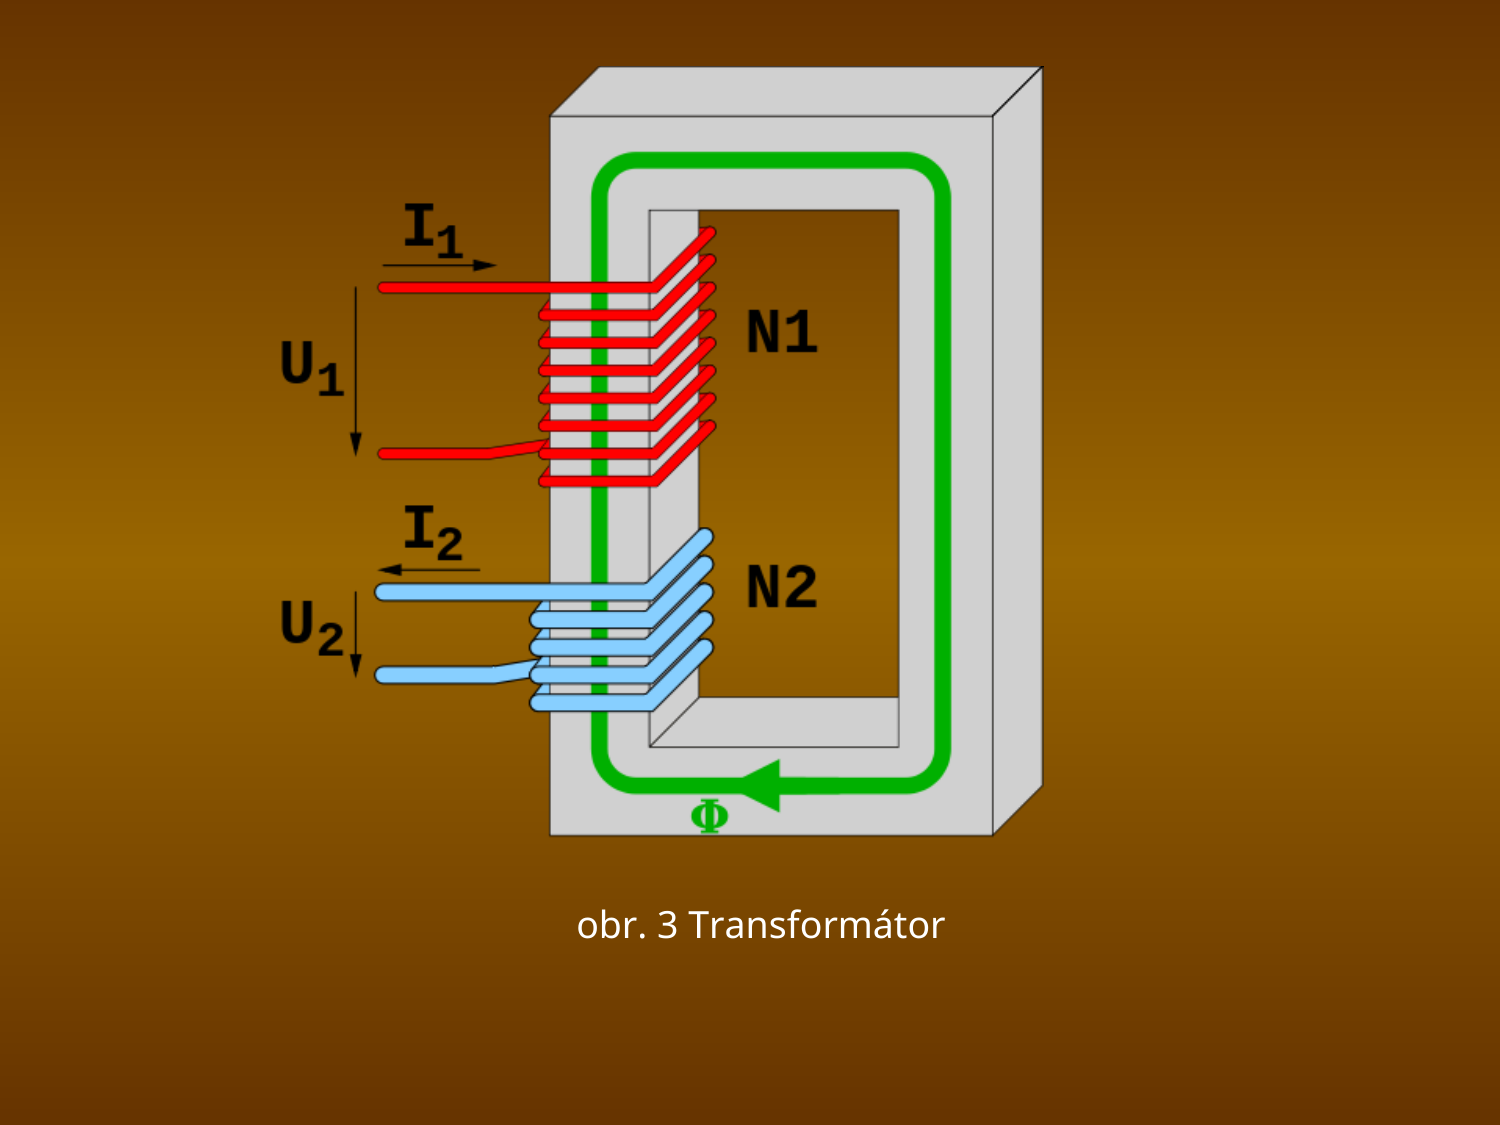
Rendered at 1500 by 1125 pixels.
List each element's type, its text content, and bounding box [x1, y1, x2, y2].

text_box obr. 3 Transformátor [561, 893, 961, 954]
picture [277, 66, 1044, 839]
